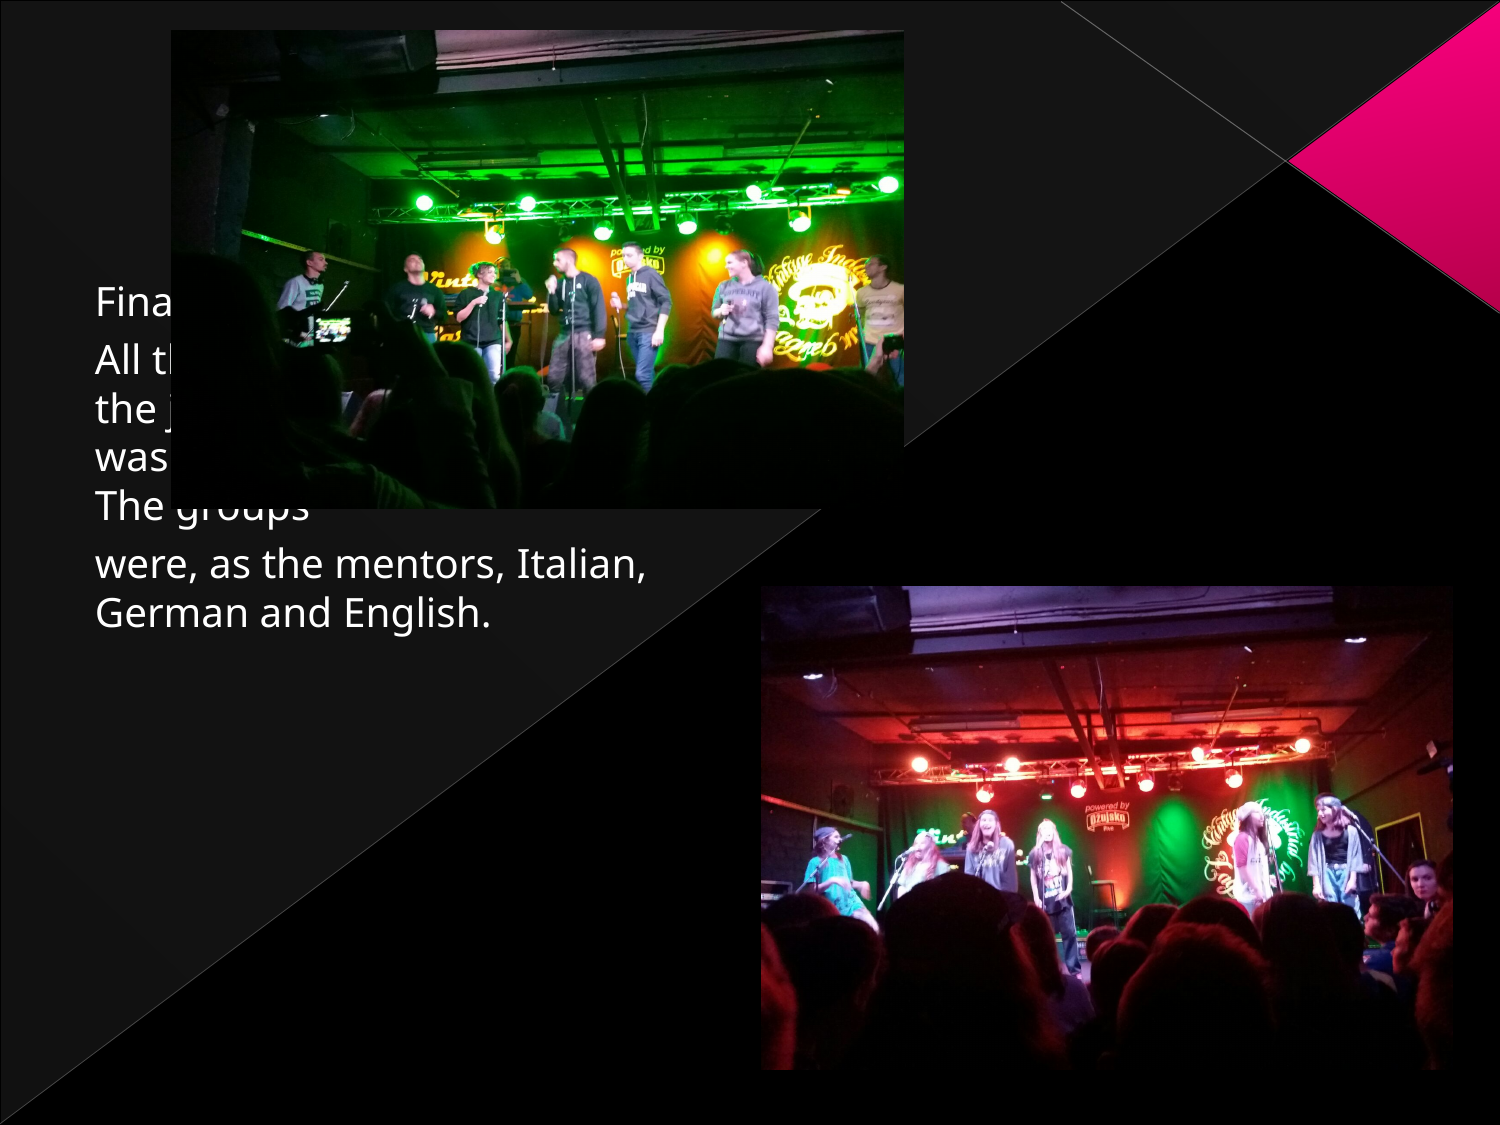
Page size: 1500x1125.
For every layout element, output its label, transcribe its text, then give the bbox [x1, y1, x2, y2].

list Finally, the rap battle began. All the groups were great, but the judges had to decide who was the best in each category. The groups were, as the mentors, Italian, German and English. [41, 586, 679, 1032]
picture [171, 30, 904, 509]
picture [761, 586, 1453, 1070]
